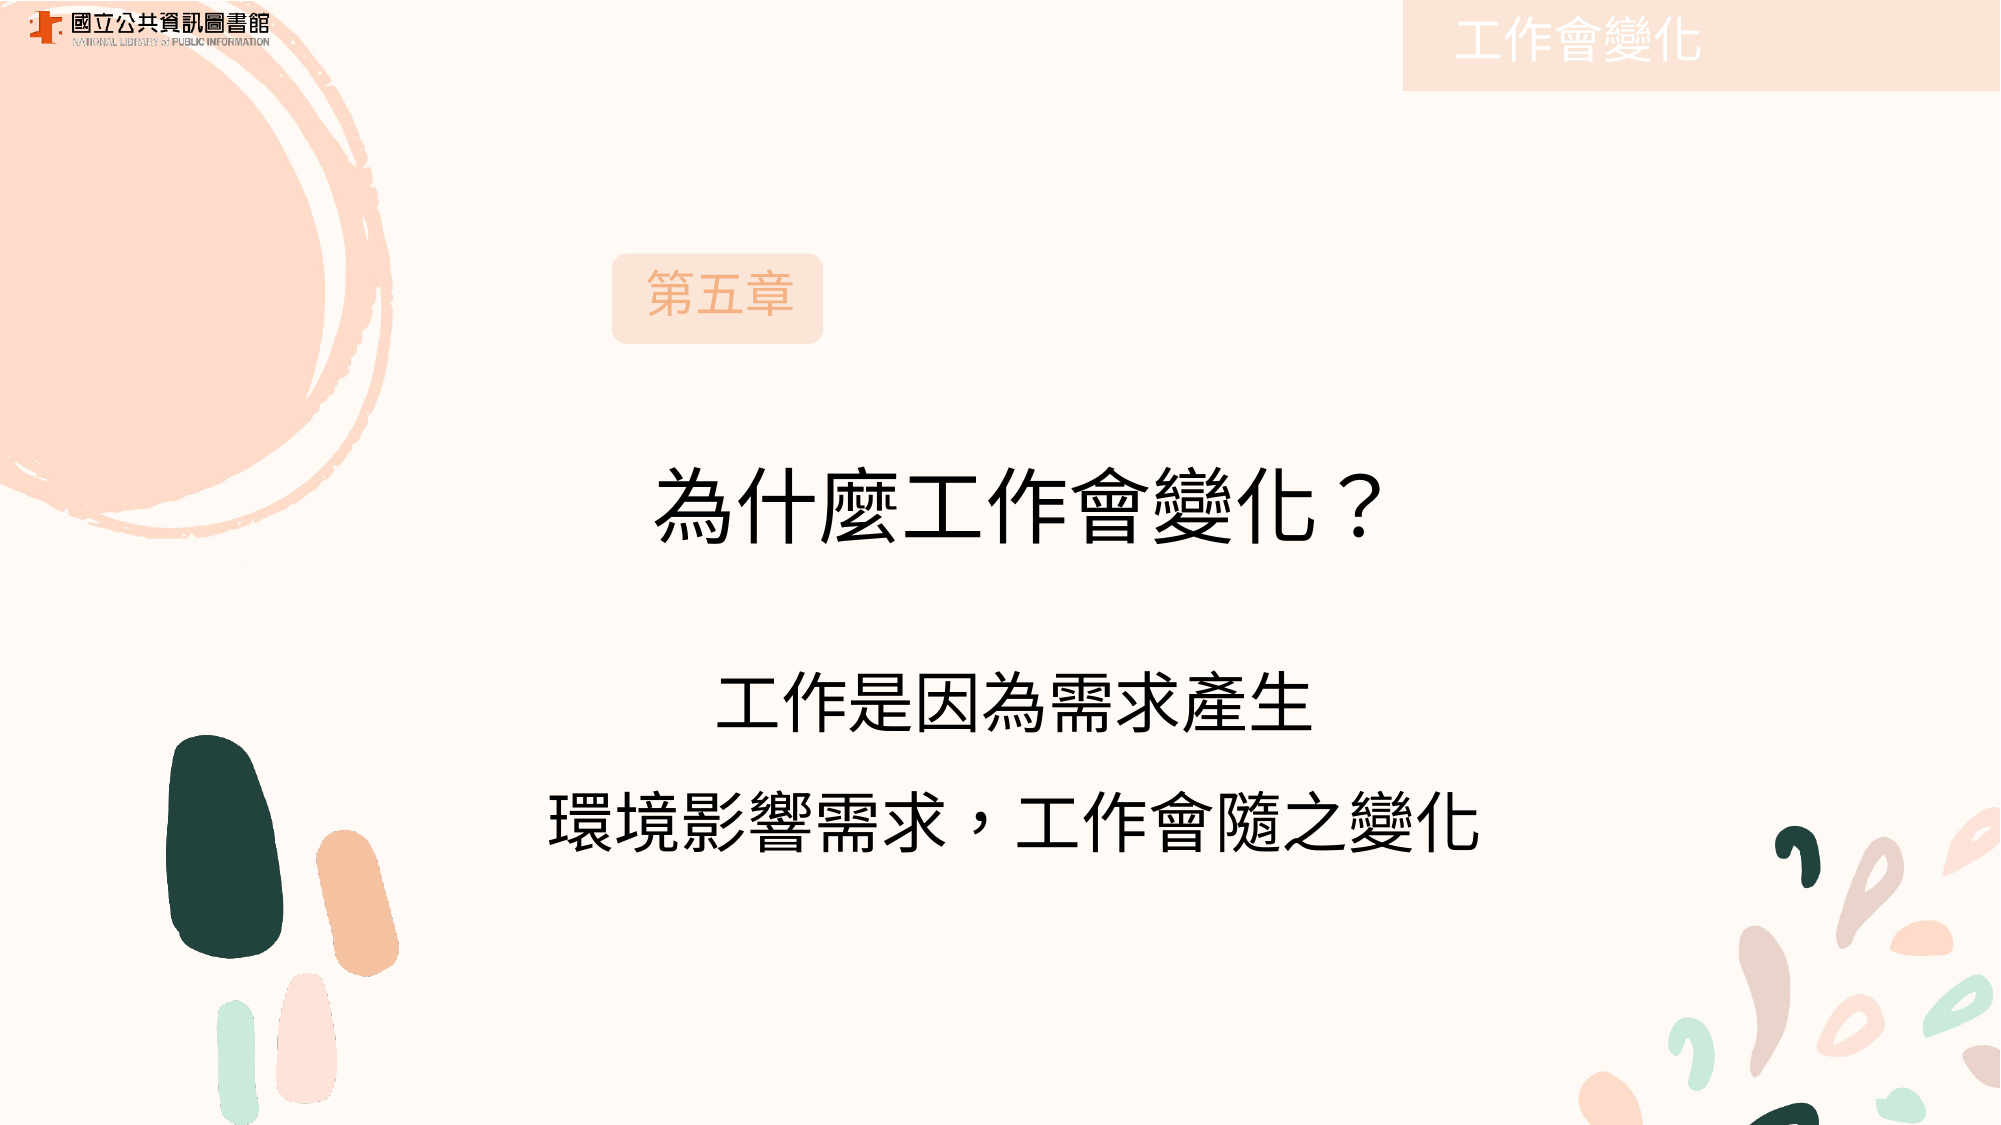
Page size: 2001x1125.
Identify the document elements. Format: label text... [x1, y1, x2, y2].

text_box [611, 253, 823, 344]
text_box 第五章 [630, 243, 849, 332]
text_box 工作是因為需求產生 環境影響需求，工作會隨之變化 [509, 613, 1521, 840]
picture [0, 1, 2000, 1125]
text_box 為什麼工作會變化？ [611, 396, 1442, 546]
text_box [1403, 0, 2000, 91]
text_box 工作會變化 [1438, 0, 1788, 77]
